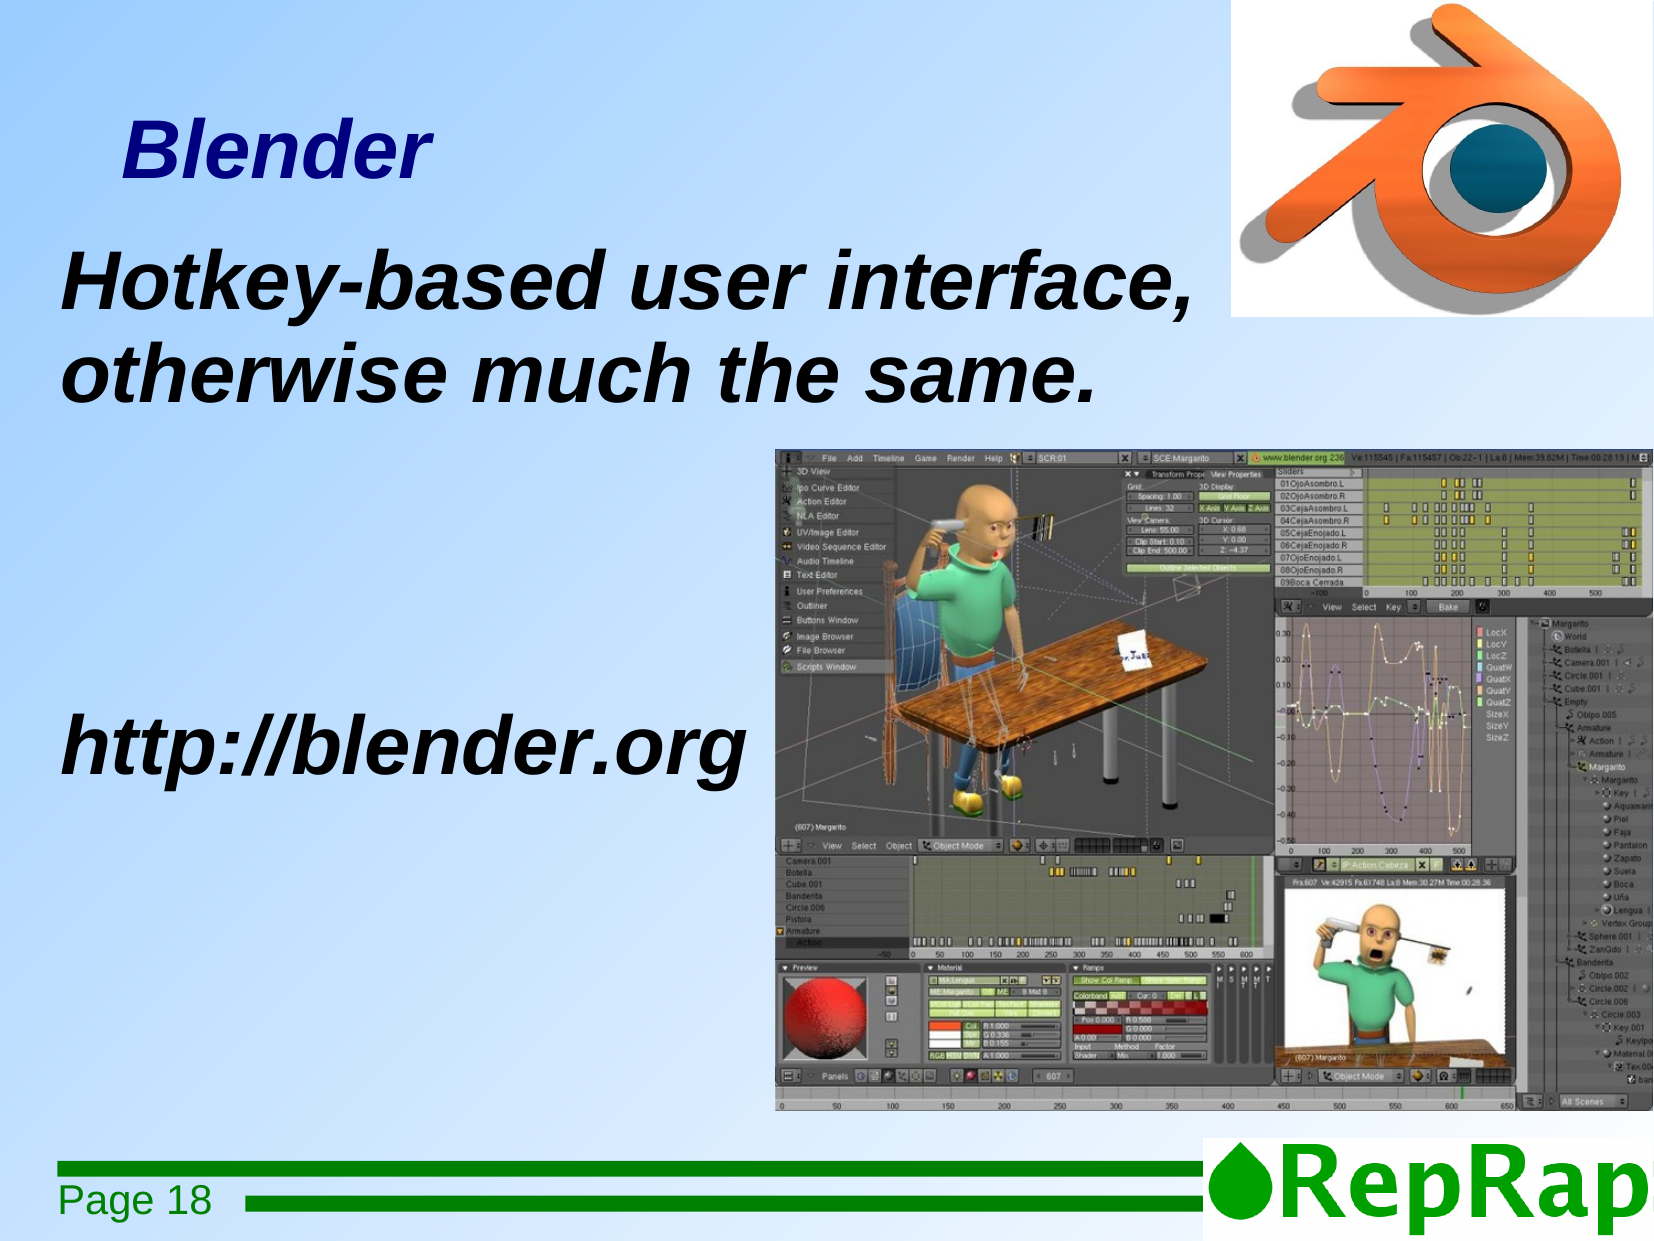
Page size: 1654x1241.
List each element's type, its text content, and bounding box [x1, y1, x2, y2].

picture [1231, 0, 1653, 317]
picture [1203, 1138, 1654, 1241]
picture [775, 449, 1653, 1111]
text_box Hotkey-based user interface, otherwise much the same. http://blender.org [60, 160, 1477, 960]
title Blender [121, 46, 1231, 160]
